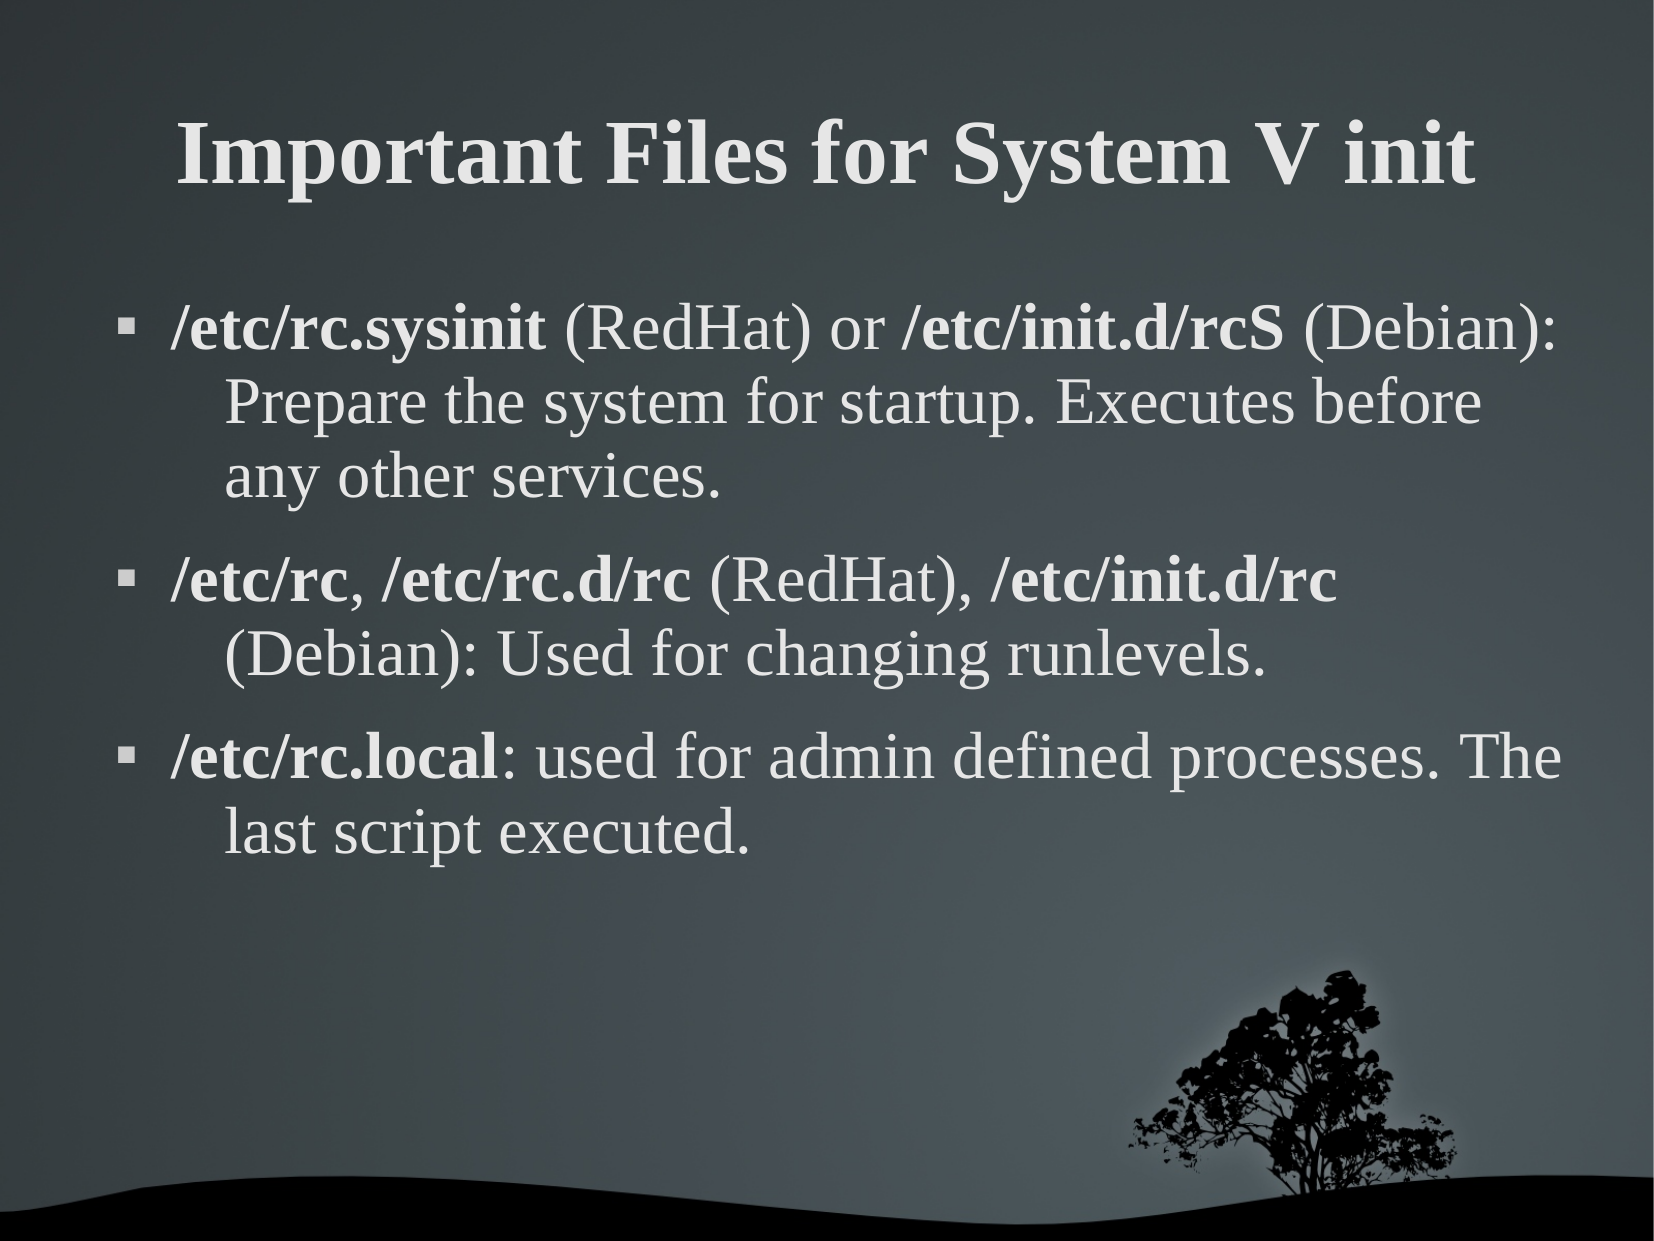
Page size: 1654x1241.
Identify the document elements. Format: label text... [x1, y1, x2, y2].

picture [0, 0, 1654, 1241]
list /etc/rc.sysinit (RedHat) or /etc/init.d/rcS (Debian): Prepare the system for startup. Executes before any other services. /etc/rc, /etc/rc.d/rc (RedHat), /etc/init.d/rc (Debian): Used for changing runlevels. /etc/rc.local: used for admin defined processes. The last script executed. [82, 290, 1571, 1109]
title Important Files for System V init [82, 33, 1571, 273]
